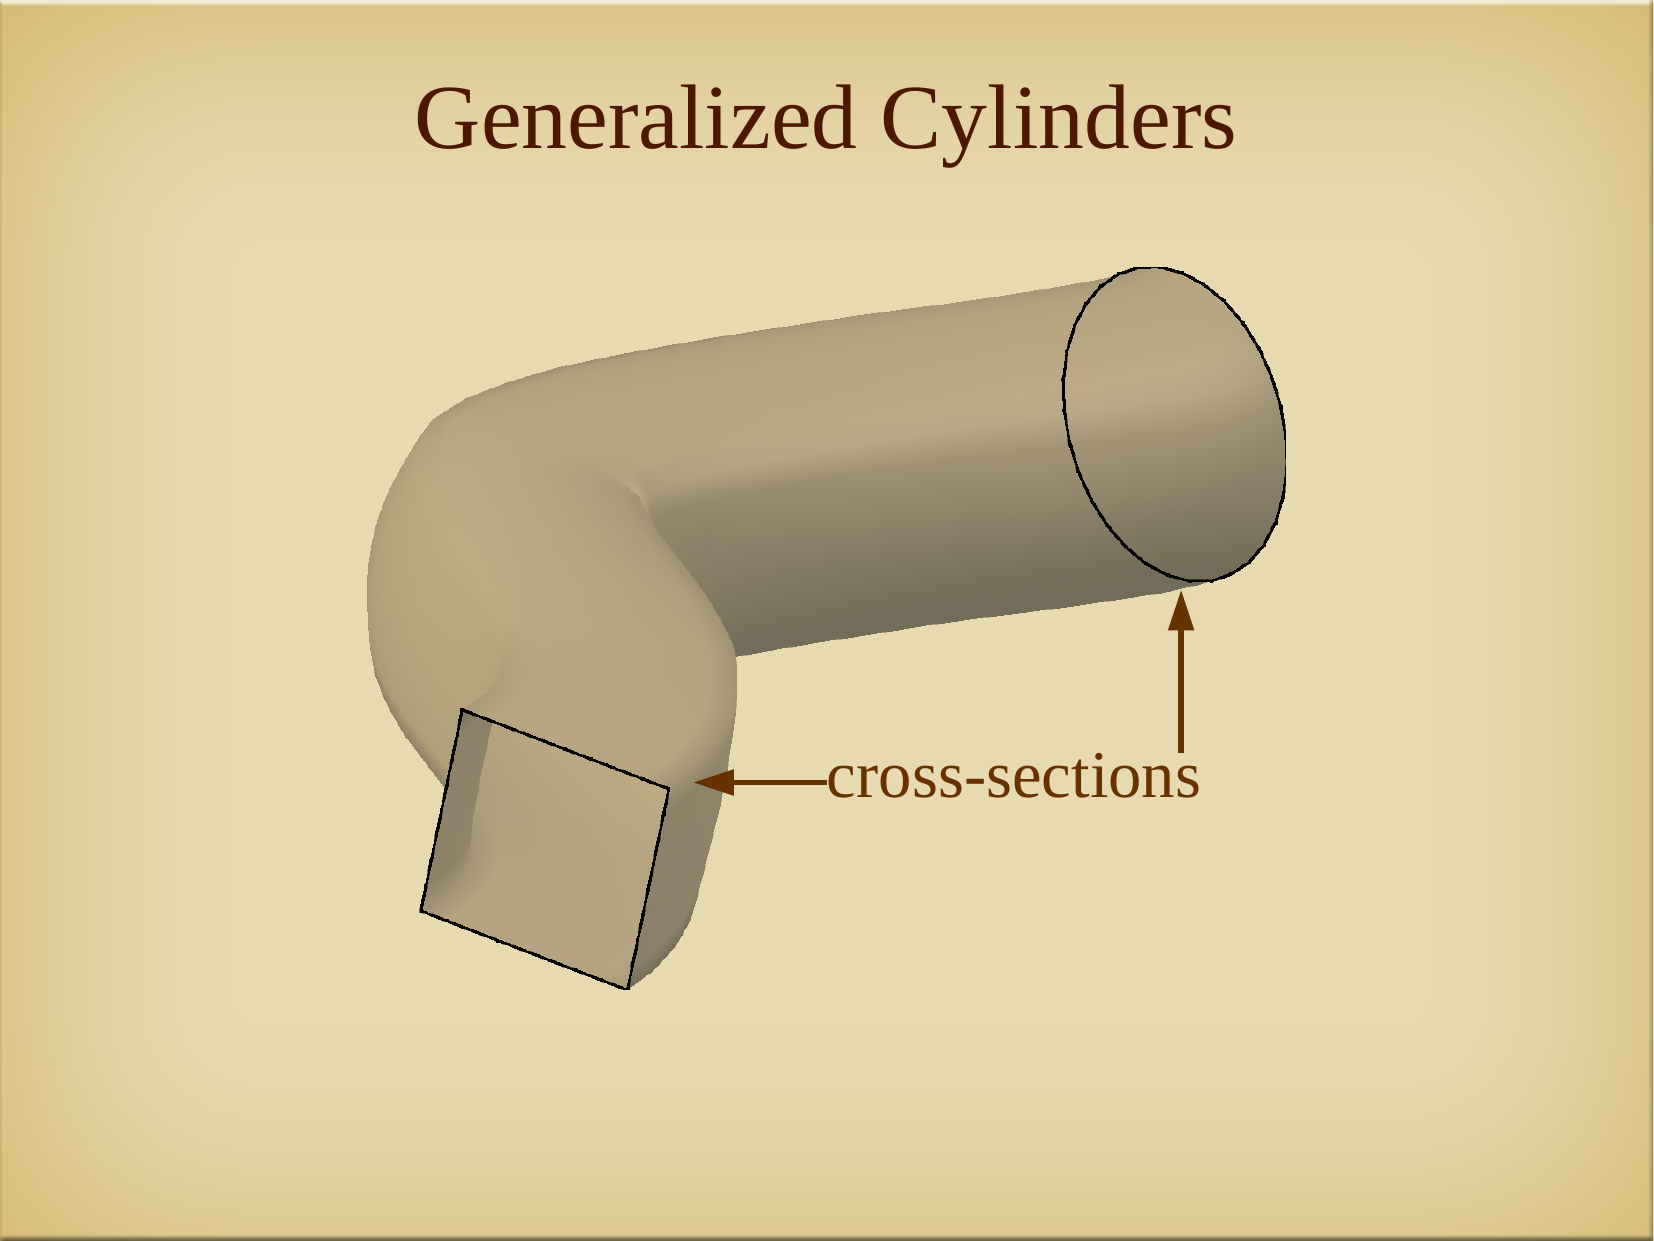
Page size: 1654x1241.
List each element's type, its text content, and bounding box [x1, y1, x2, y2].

picture [0, 0, 1654, 1241]
text_box cross-sections [826, 737, 1203, 813]
title Generalized Cylinders [59, 58, 1595, 178]
